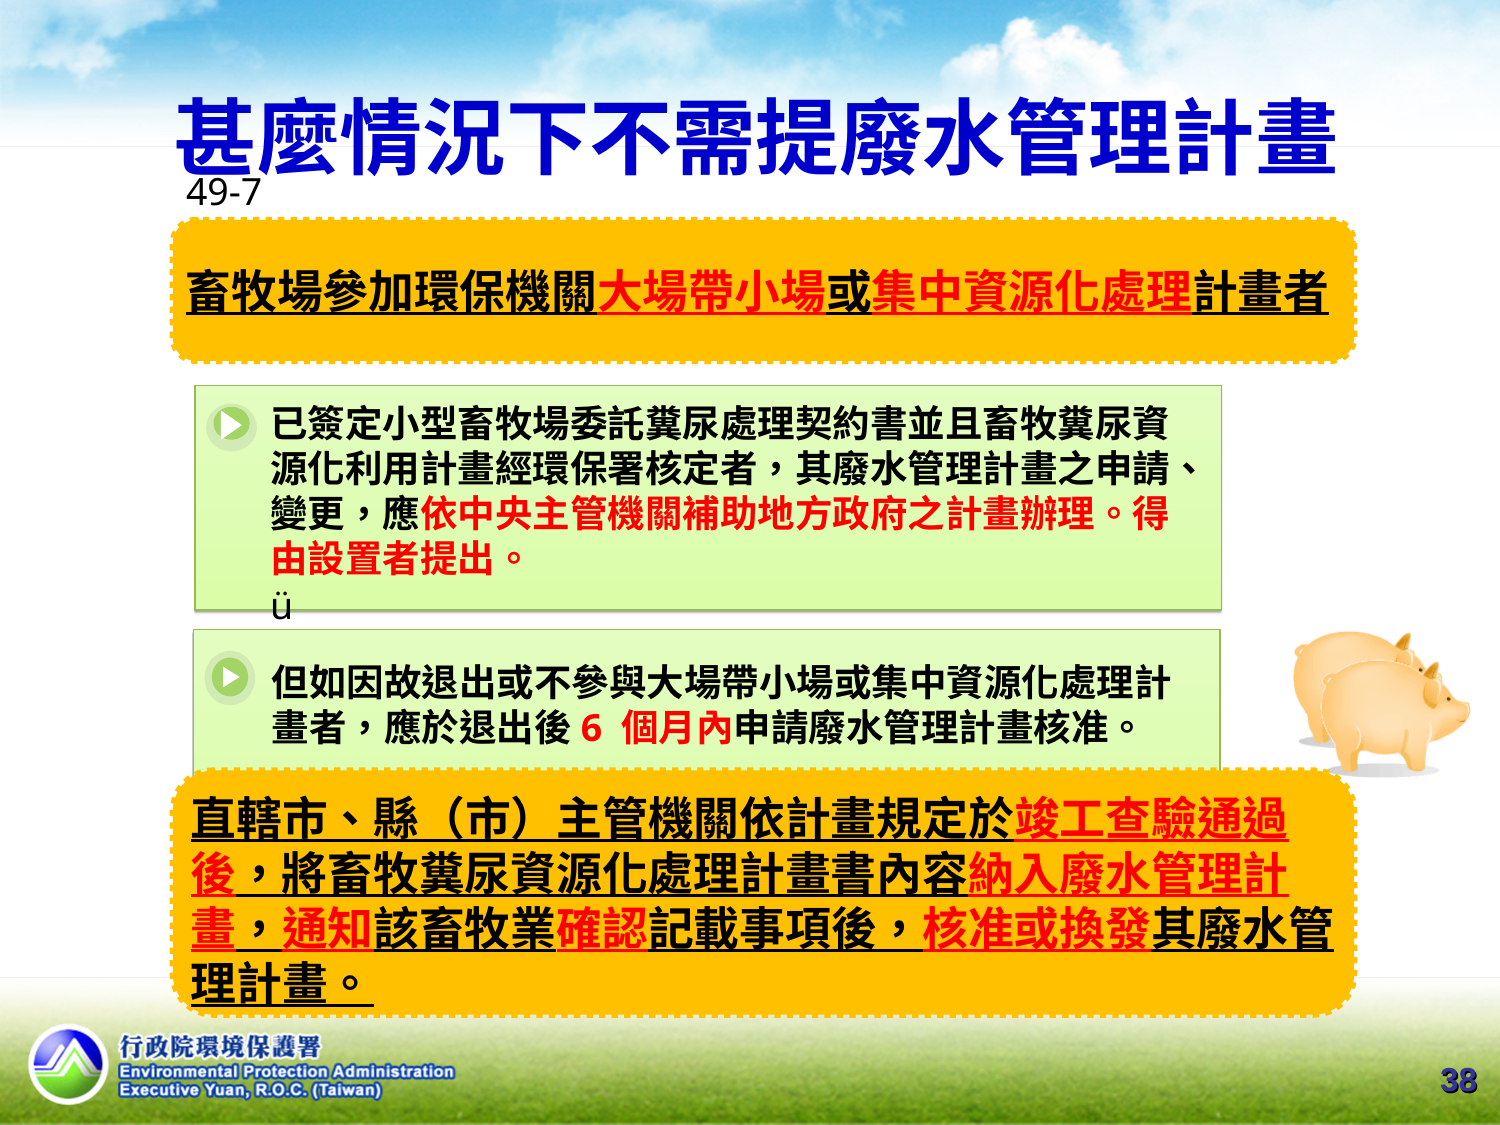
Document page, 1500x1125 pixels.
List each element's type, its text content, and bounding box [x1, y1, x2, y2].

text_box 畜牧場參加環保機關大場帶小場或集中資源化處理計畫者 [172, 219, 1355, 361]
text_box 已簽定小型畜牧場委託糞尿處理契約書並且畜牧糞尿資源化利用計畫經環保署核定者，其廢水管理計畫之申請、變更，應依中央主管機關補助地方政府之計畫辦理。得由設置者提出。 [255, 392, 1221, 680]
text_box 直轄市、縣（市）主管機關依計畫規定於竣工查驗通過後，將畜牧糞尿資源化處理計畫書內容納入廢水管理計畫，通知該畜牧業確認記載事項後，核准或換發其廢水管理計畫。 [172, 770, 1355, 1015]
picture [1281, 621, 1483, 787]
text_box 但如因故退出或不參與大場帶小場或集中資源化處理計畫者，應於退出後6 個月內申請廢水管理計畫核准。 [257, 652, 1220, 757]
text_box 甚麼情況下不需提廢水管理計畫 [135, 78, 1377, 195]
text_box 49-7 [171, 160, 443, 222]
text_box [195, 385, 1222, 610]
text_box [194, 629, 1220, 775]
